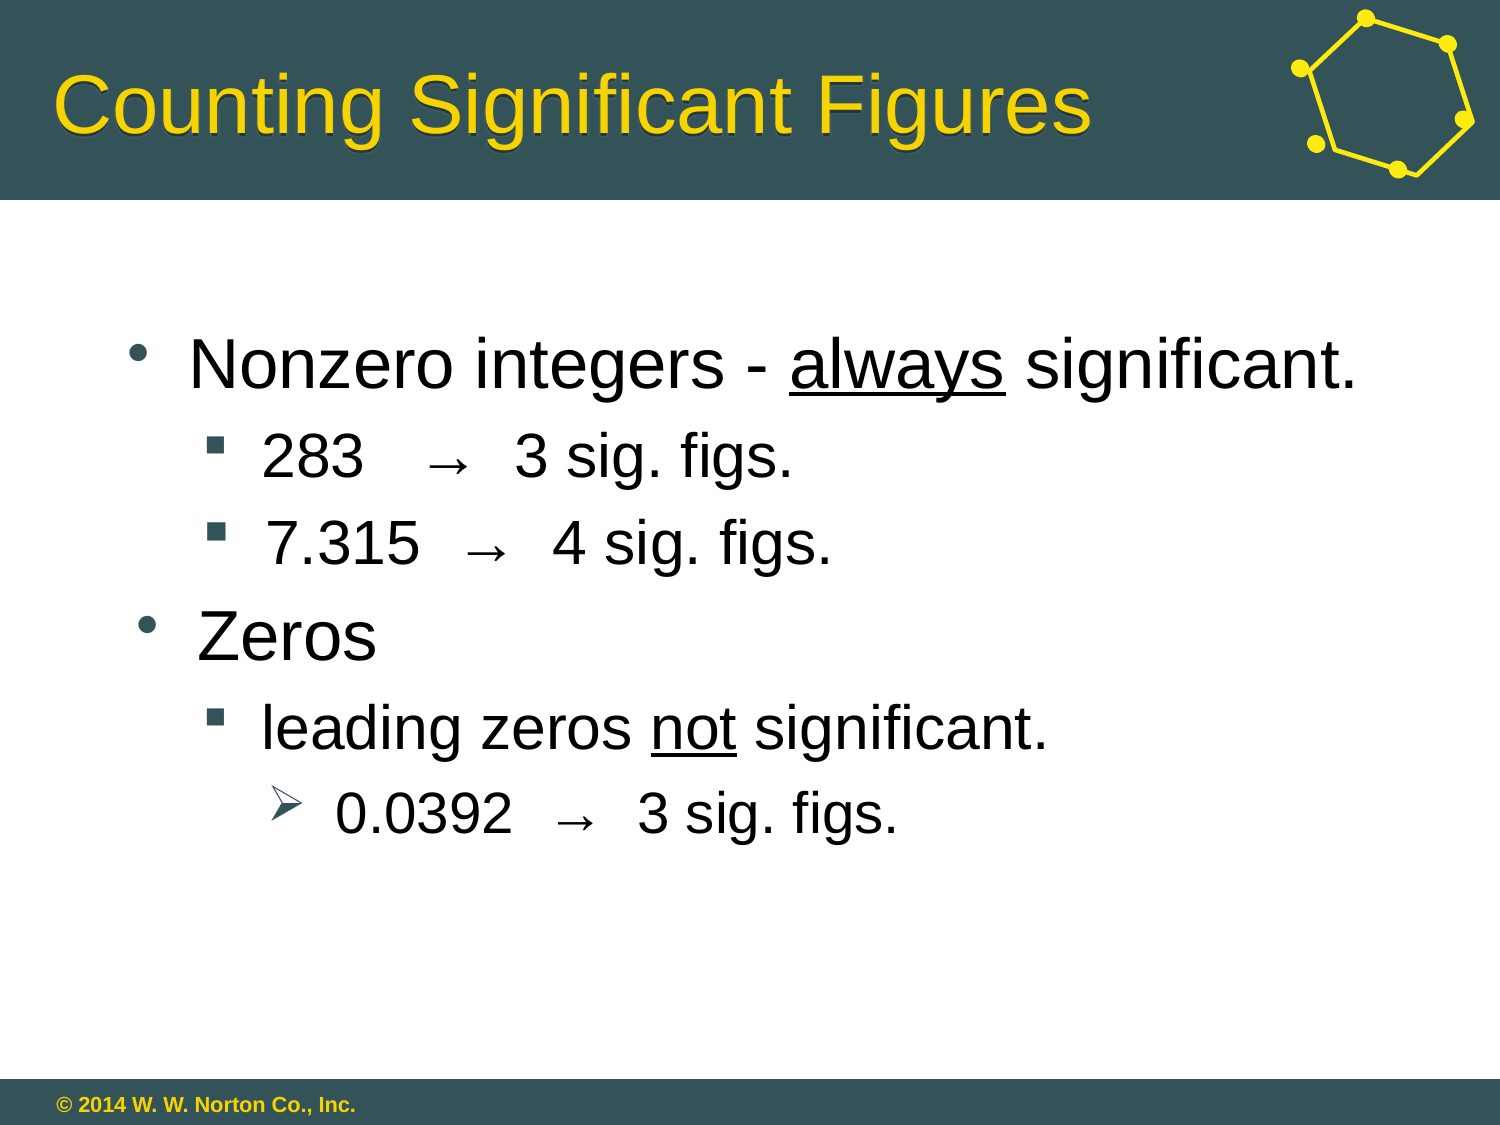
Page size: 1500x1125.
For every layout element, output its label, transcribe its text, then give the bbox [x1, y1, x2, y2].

title Counting Significant Figures [37, 12, 1225, 188]
list Nonzero integers - always significant. 283 → 3 sig. figs. 7.315 → 4 sig. figs. Zeros leading zeros not significant. 0.0392 → 3 sig. figs. [112, 310, 1388, 936]
